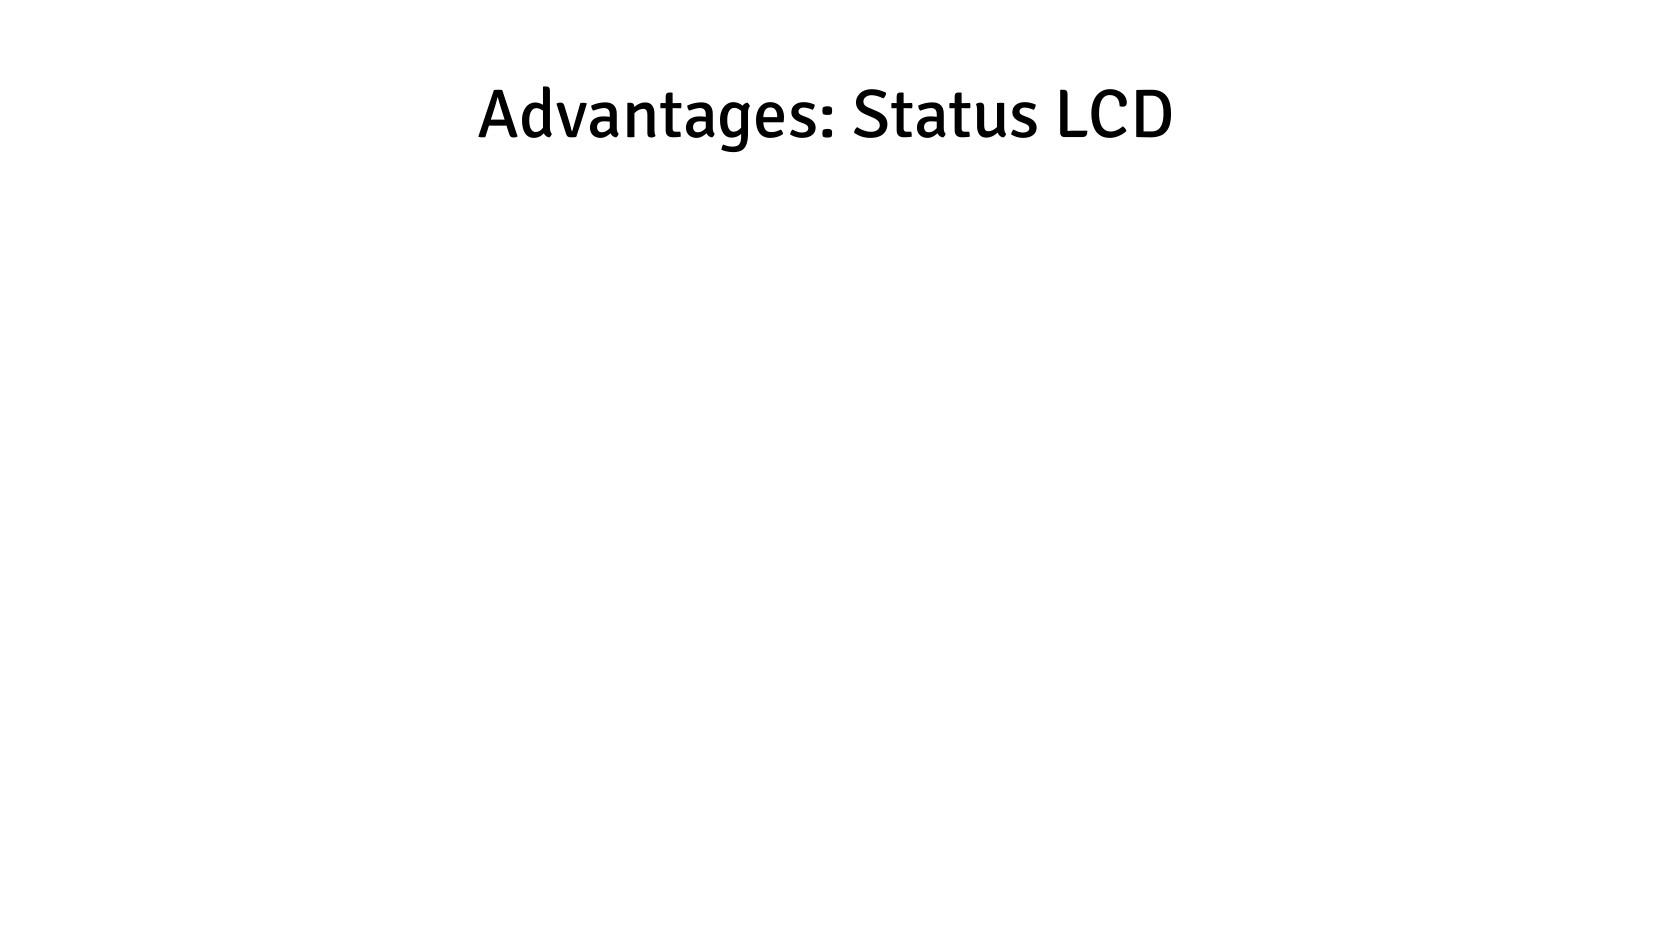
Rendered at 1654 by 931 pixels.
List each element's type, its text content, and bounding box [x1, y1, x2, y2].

title Advantages: Status LCD [82, 37, 1571, 193]
